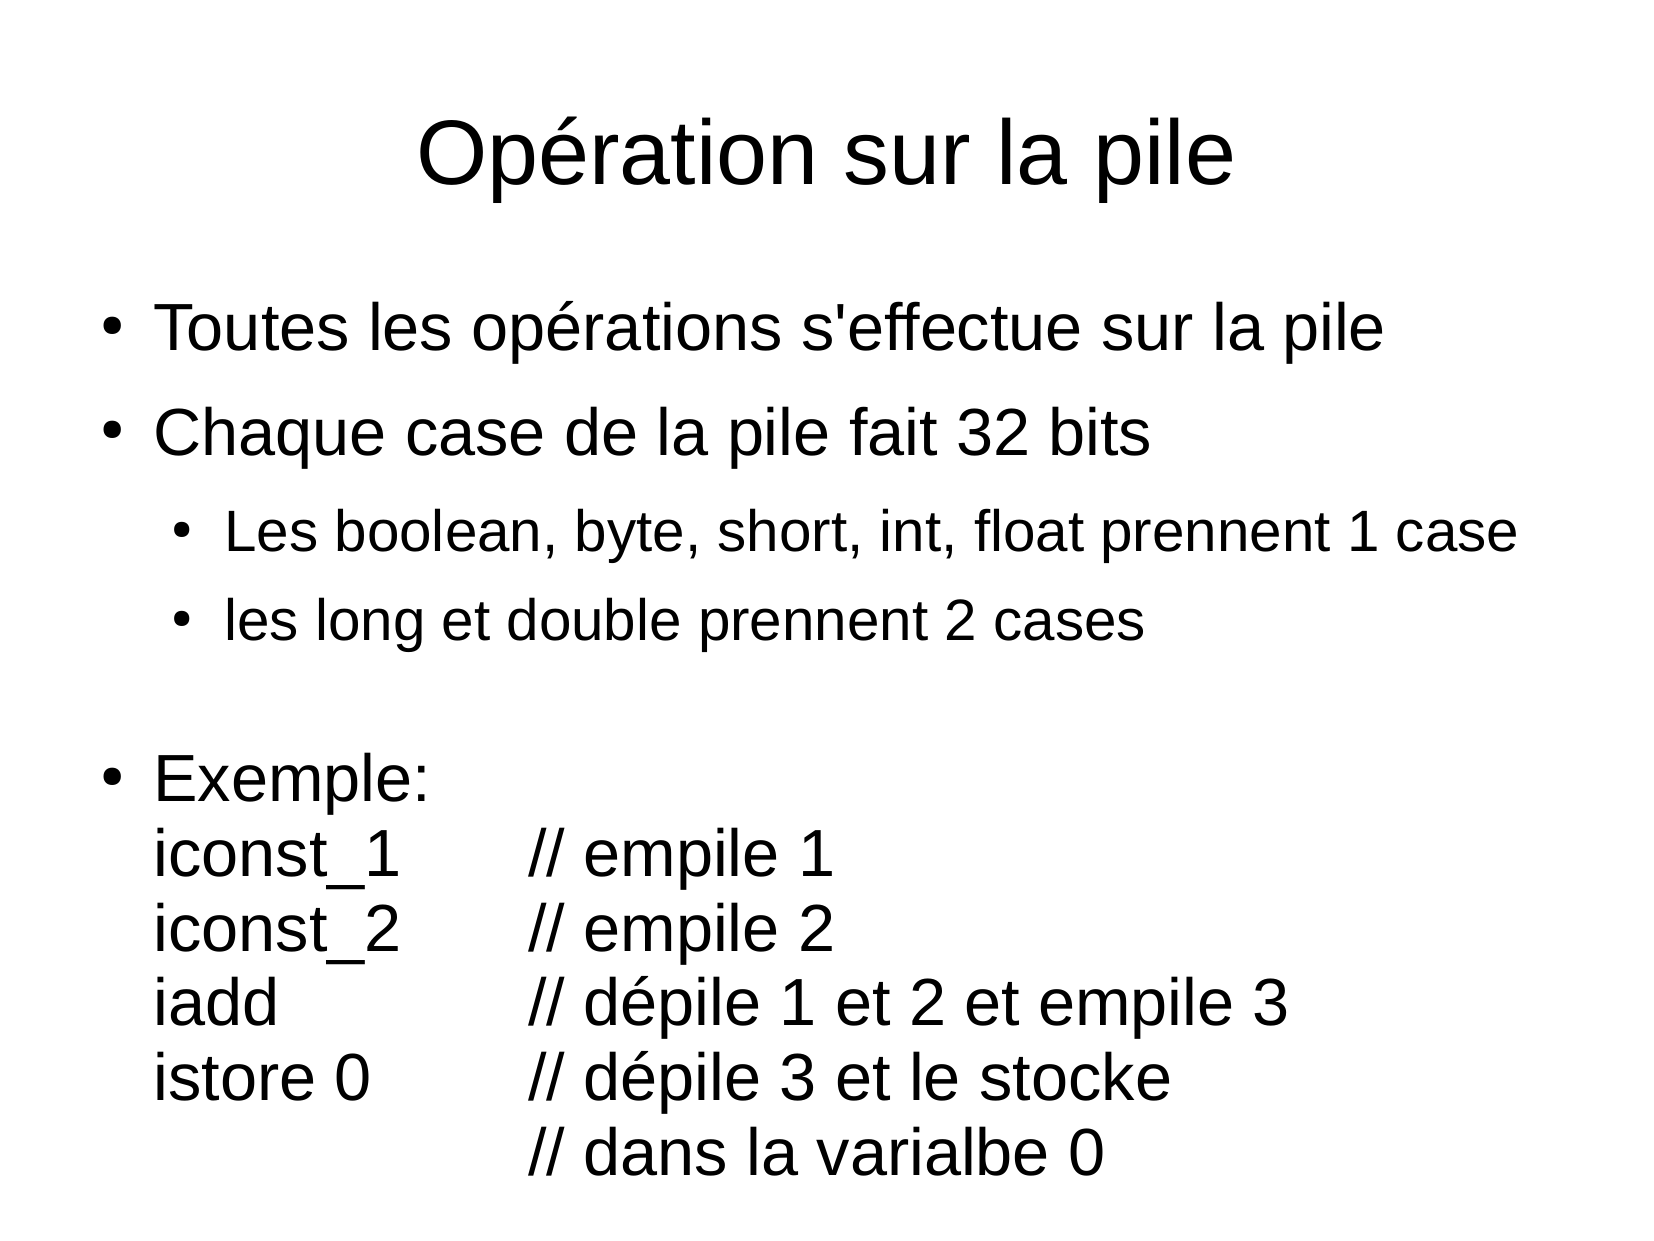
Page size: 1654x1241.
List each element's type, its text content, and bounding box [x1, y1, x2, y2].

title Opération sur la pile [82, 56, 1571, 250]
list Toutes les opérations s'effectue sur la pile Chaque case de la pile fait 32 bits Les boolean, byte, short, int, float prennent 1 case les long et double prennent 2 cases Exemple: iconst_1 // empile 1 iconst_2 // empile 2 iadd // dépile 1 et 2 et empile 3 istore 0 // dépile 3 et le stocke // dans la varialbe 0 [82, 290, 1571, 1190]
